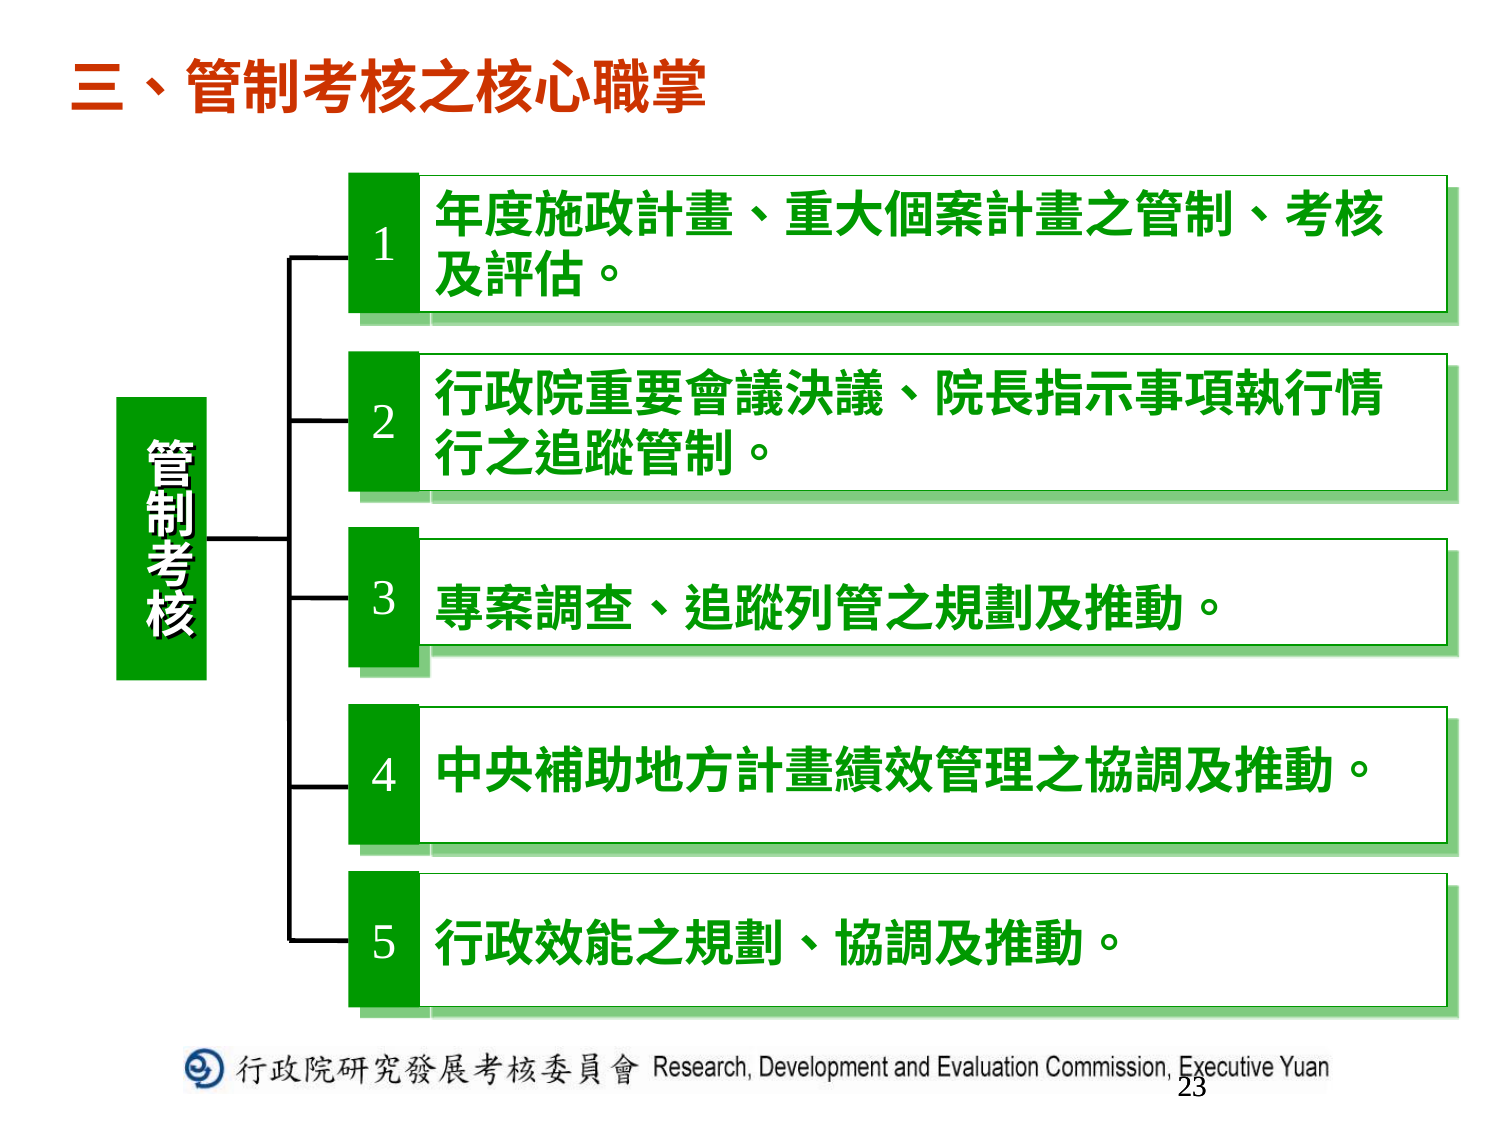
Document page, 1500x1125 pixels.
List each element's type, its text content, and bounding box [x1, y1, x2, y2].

text_box 行政院重要會議決議、院長指示事項執行情行之追蹤管制。 [419, 353, 1447, 491]
text_box 專案調查、追蹤列管之規劃及推動。 [419, 538, 1447, 645]
text_box [1162, 1025, 1476, 1101]
text_box 4 [348, 704, 420, 845]
text_box 5 [348, 871, 420, 1008]
text_box 管制考核 [116, 397, 207, 681]
text_box 3 [348, 527, 420, 668]
text_box 1 [348, 172, 420, 314]
text_box 中央補助地方計畫績效管理之協調及推動。 [419, 706, 1447, 844]
text_box 2 [348, 351, 420, 492]
text_box 行政效能之規劃、協調及推動。 [419, 873, 1447, 1007]
text_box 年度施政計畫、重大個案計畫之管制、考核及評估。 [419, 175, 1447, 312]
text_box 三、管制考核之核心職掌 [53, 43, 915, 128]
